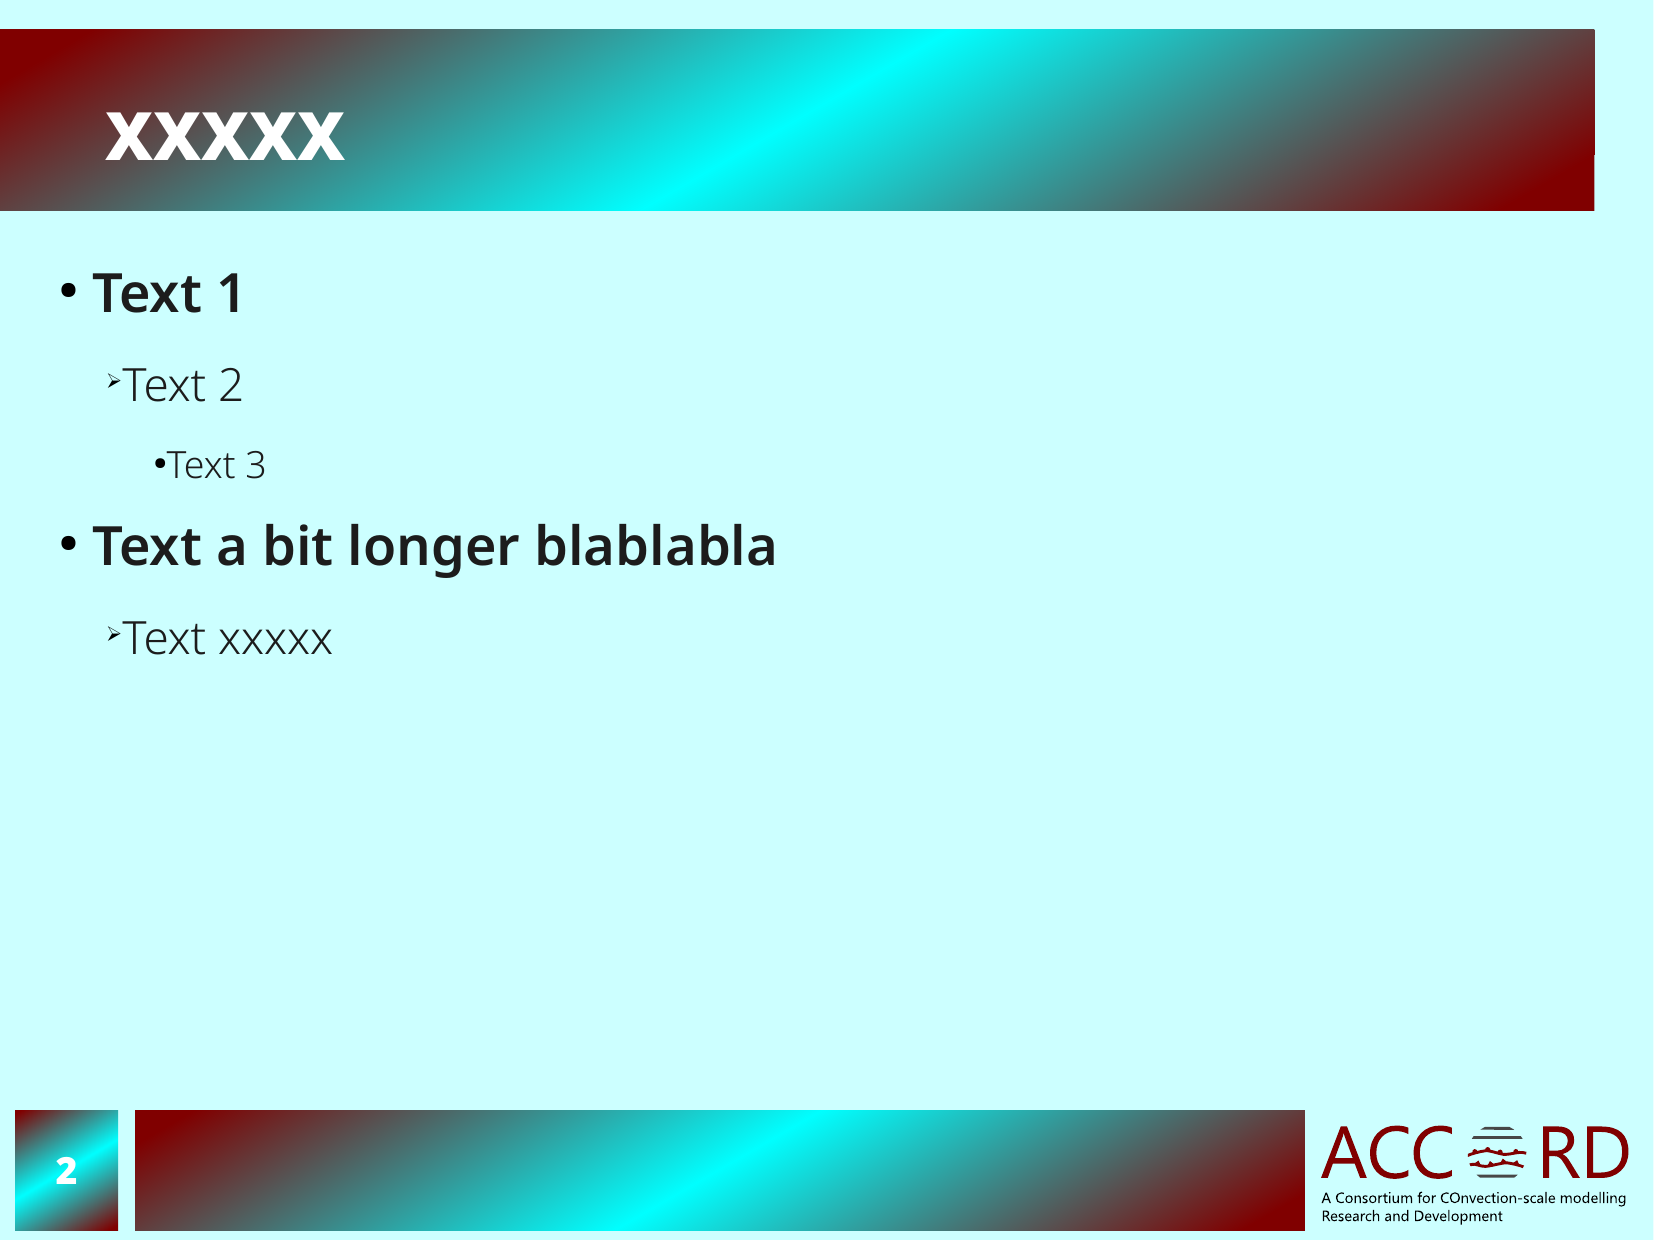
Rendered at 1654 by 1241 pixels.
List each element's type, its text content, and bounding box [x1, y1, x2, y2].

list Text 1 Text 2 Text 3 Text a bit longer blablabla Text xxxxx [59, 255, 1565, 1066]
title XXXXX [105, 32, 1501, 181]
